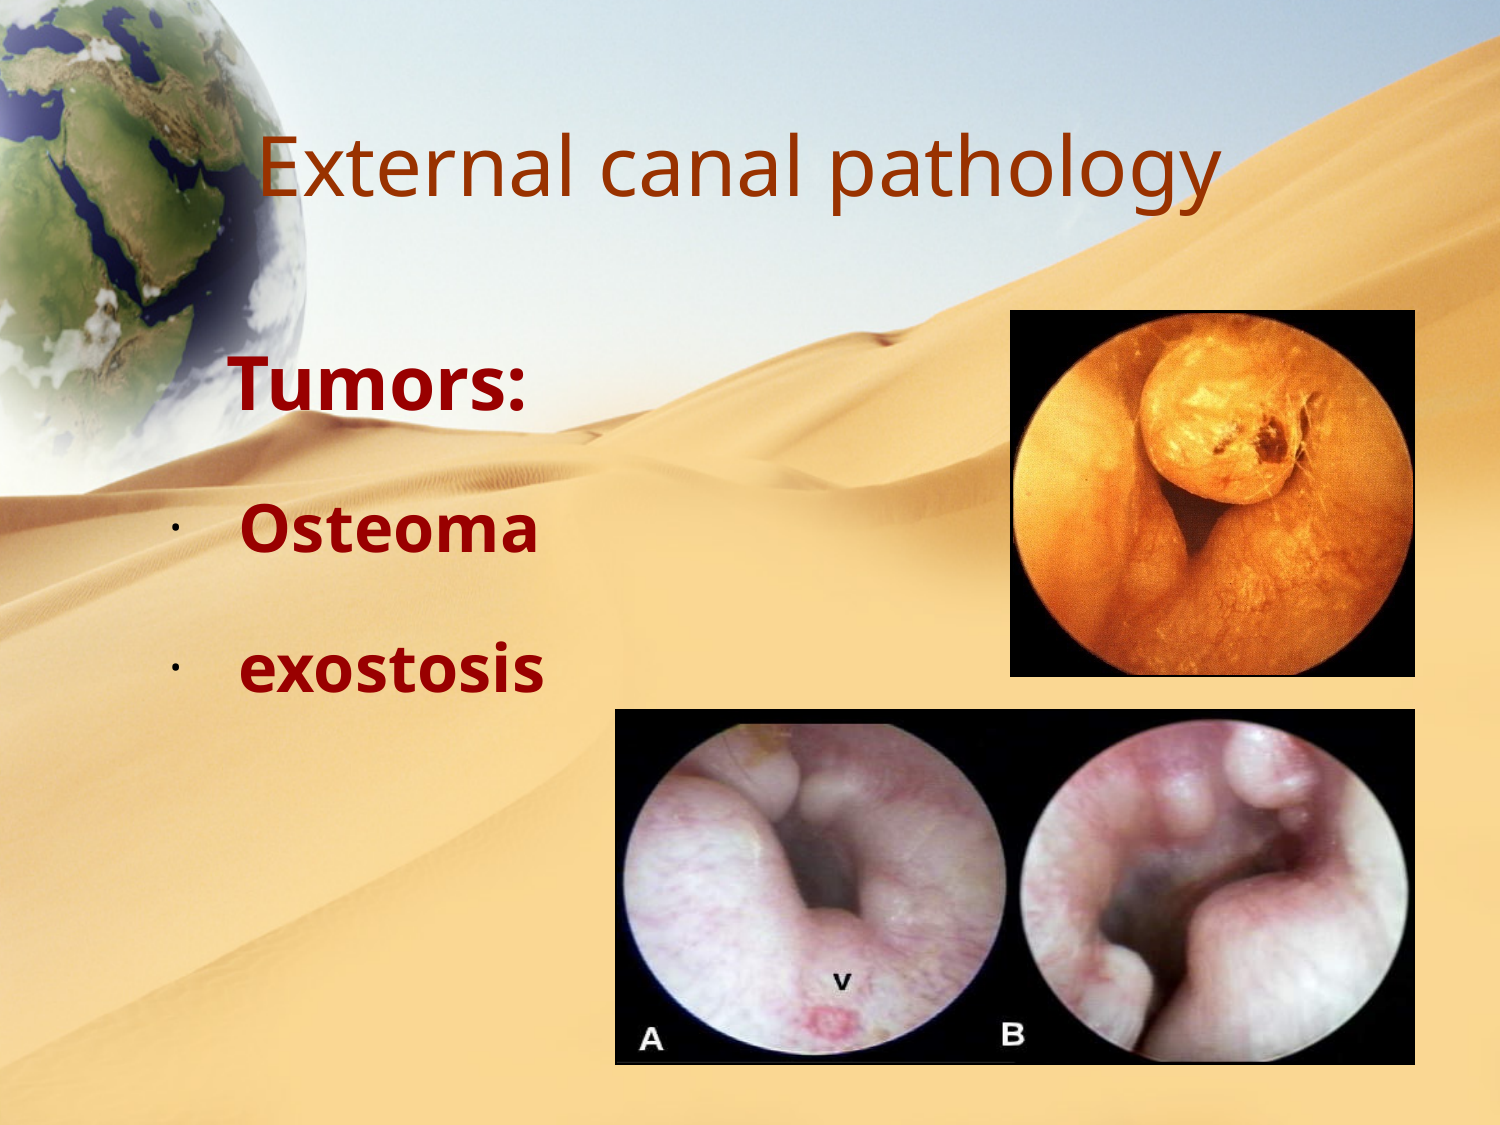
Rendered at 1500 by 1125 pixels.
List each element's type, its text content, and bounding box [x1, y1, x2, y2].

text_box External canal pathology [112, 99, 1388, 288]
picture [0, 0, 1500, 1125]
text_box Tumors: Osteoma exostosis [155, 312, 1356, 1038]
